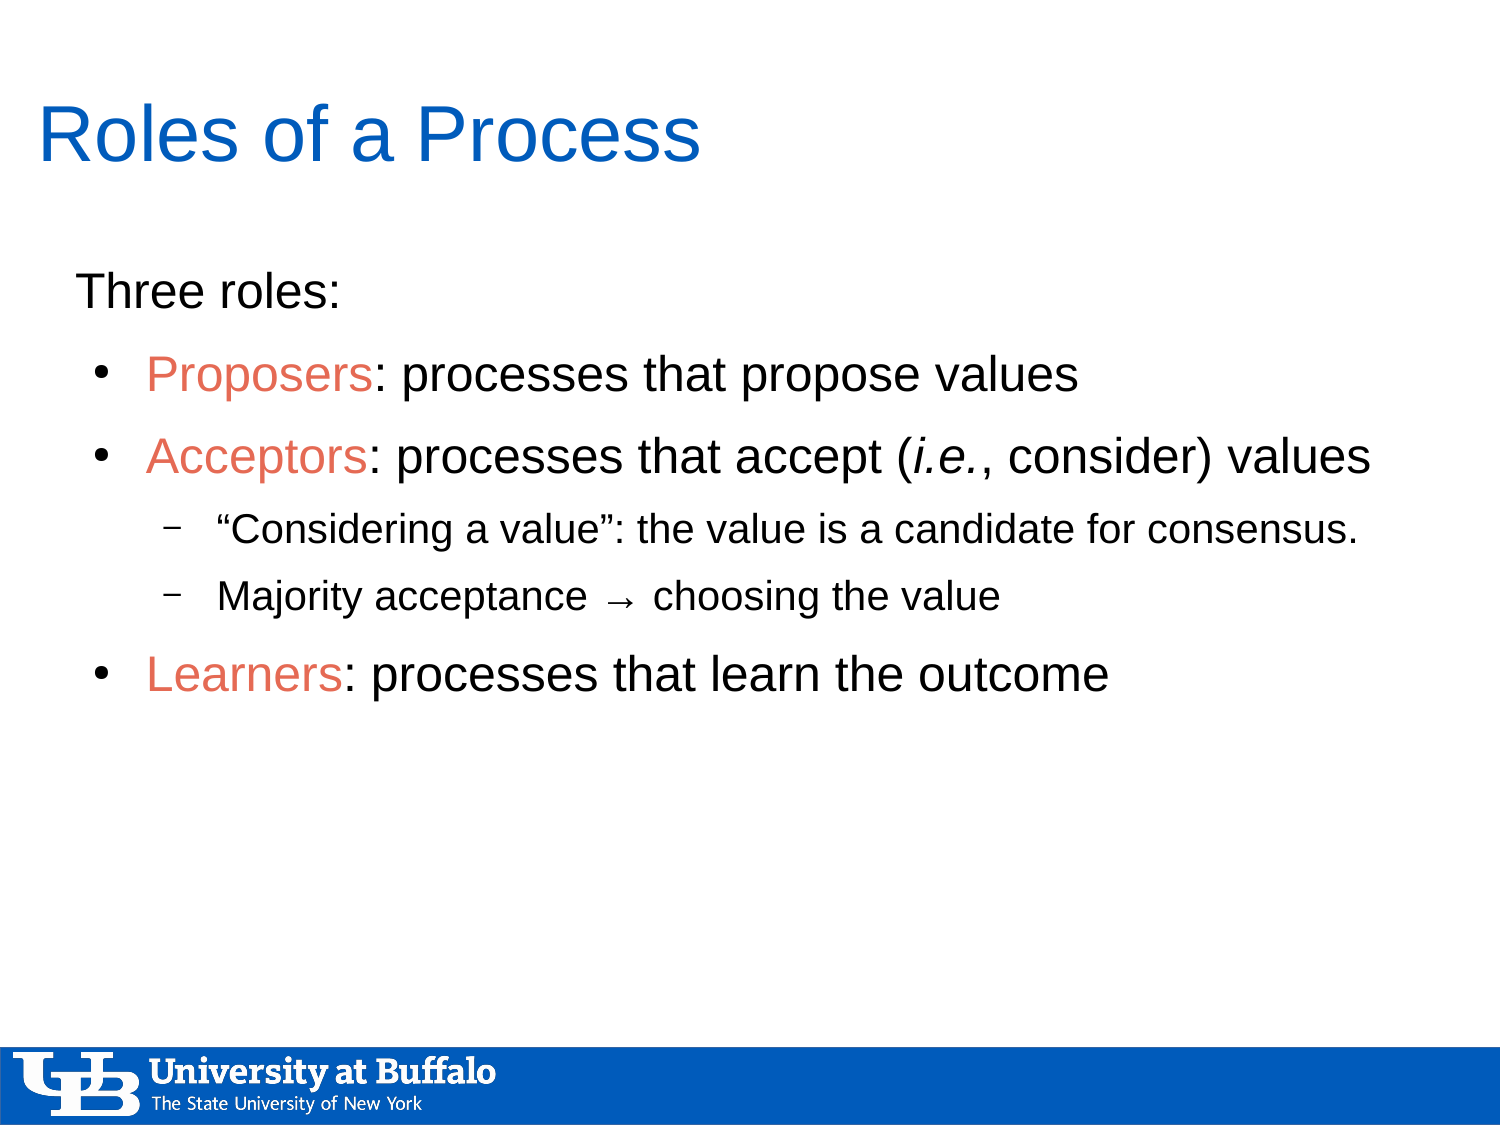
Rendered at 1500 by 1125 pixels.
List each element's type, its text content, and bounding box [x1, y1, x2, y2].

list Three roles: Proposers: processes that propose values Acceptors: processes that accept (i.e., consider) values “Considering a value”: the value is a candidate for consensus. Majority acceptance → choosing the value Learners: processes that learn the outcome [75, 263, 1425, 916]
picture [13, 1052, 496, 1116]
title Roles of a Process [37, 40, 1388, 228]
